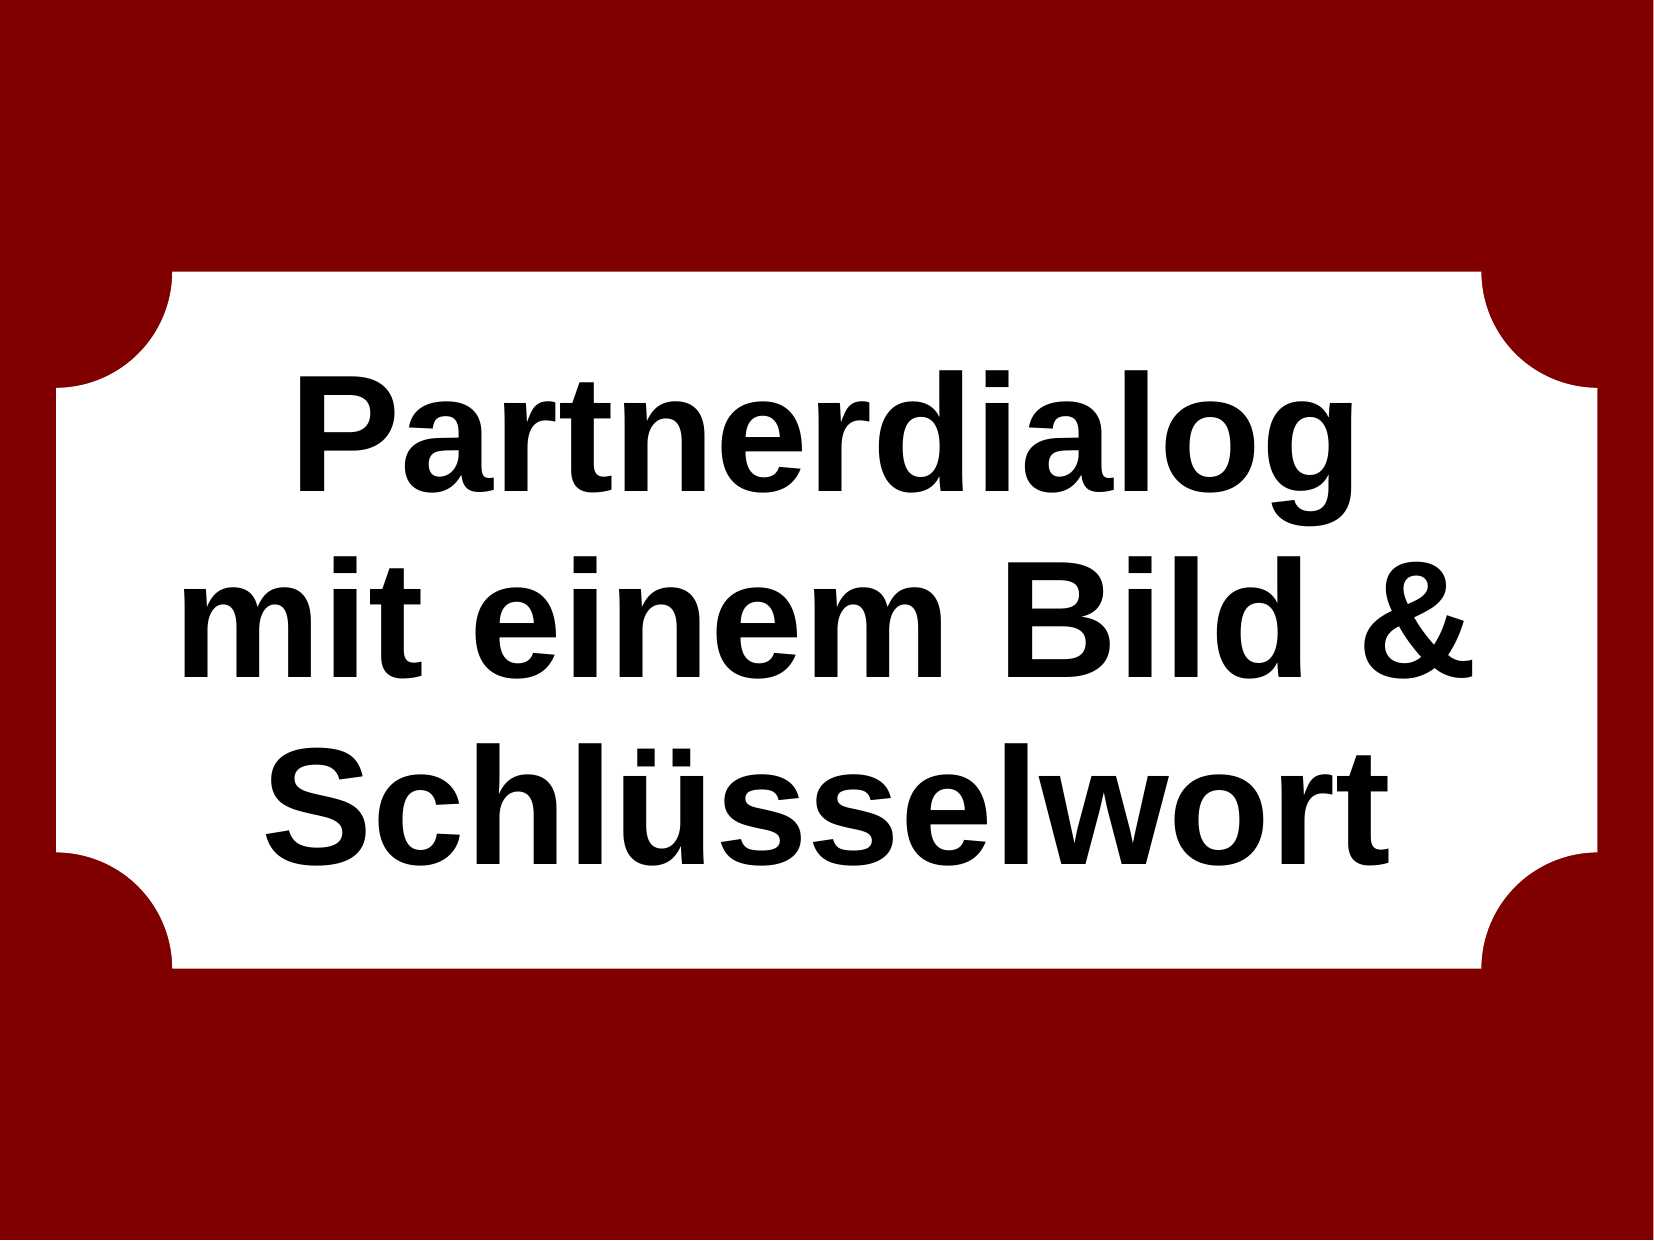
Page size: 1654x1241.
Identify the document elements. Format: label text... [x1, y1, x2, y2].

text_box Partnerdialog mit einem Bild & Schlüsselwort [56, 271, 1598, 969]
